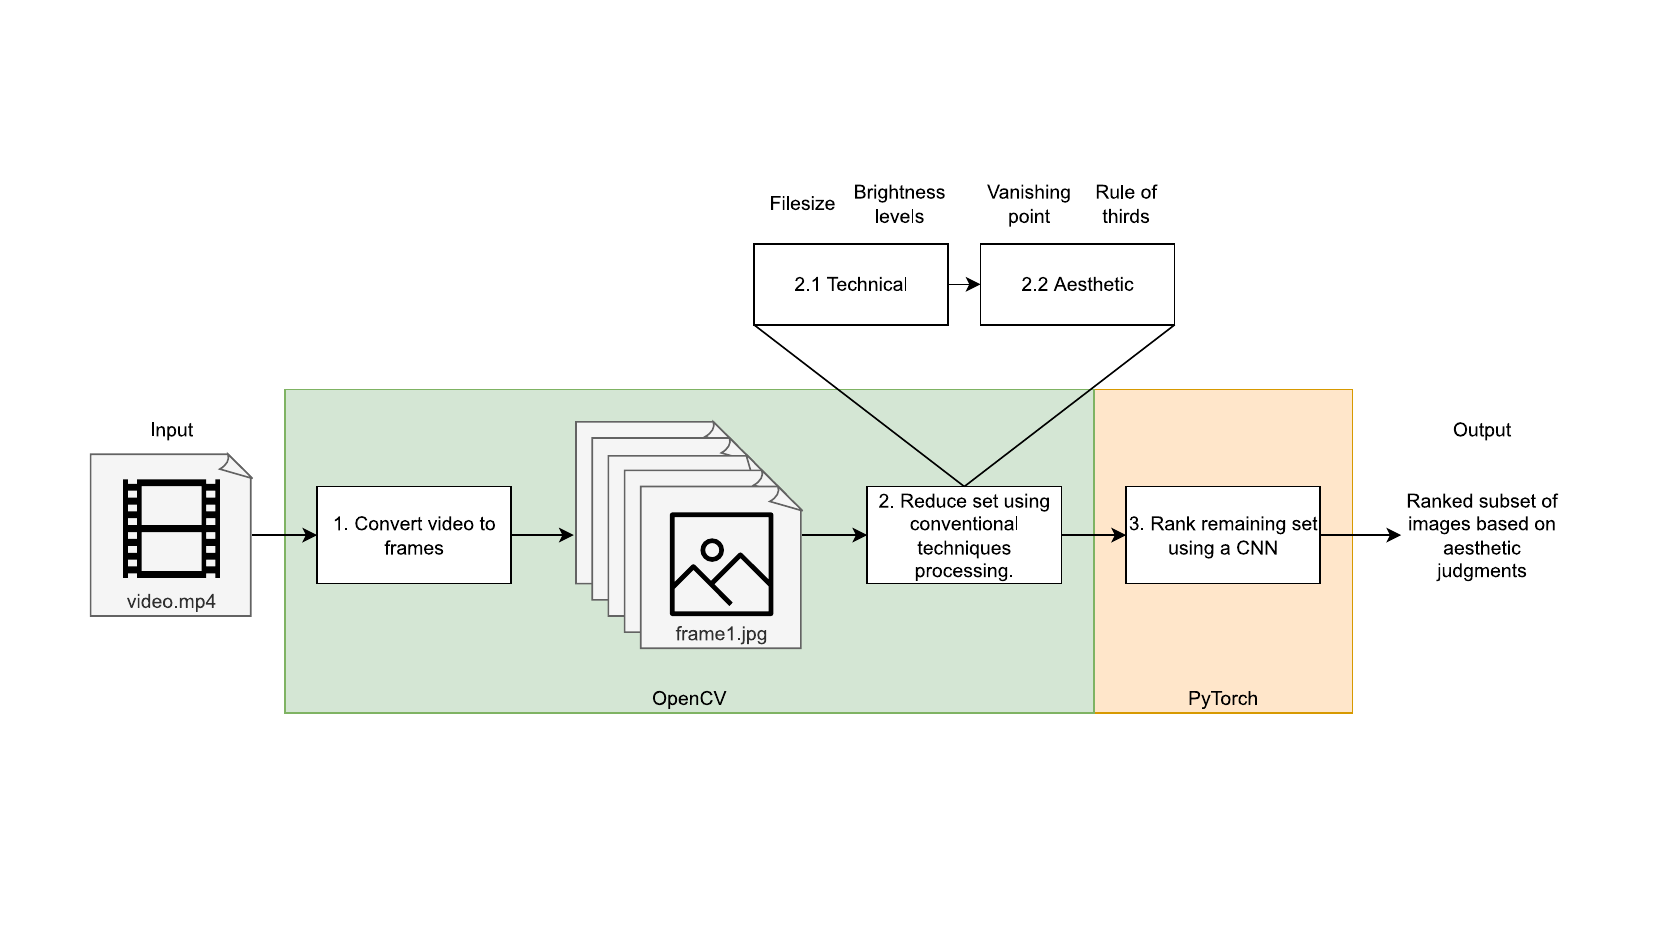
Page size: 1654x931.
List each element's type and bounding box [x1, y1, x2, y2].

picture [88, 177, 1565, 717]
